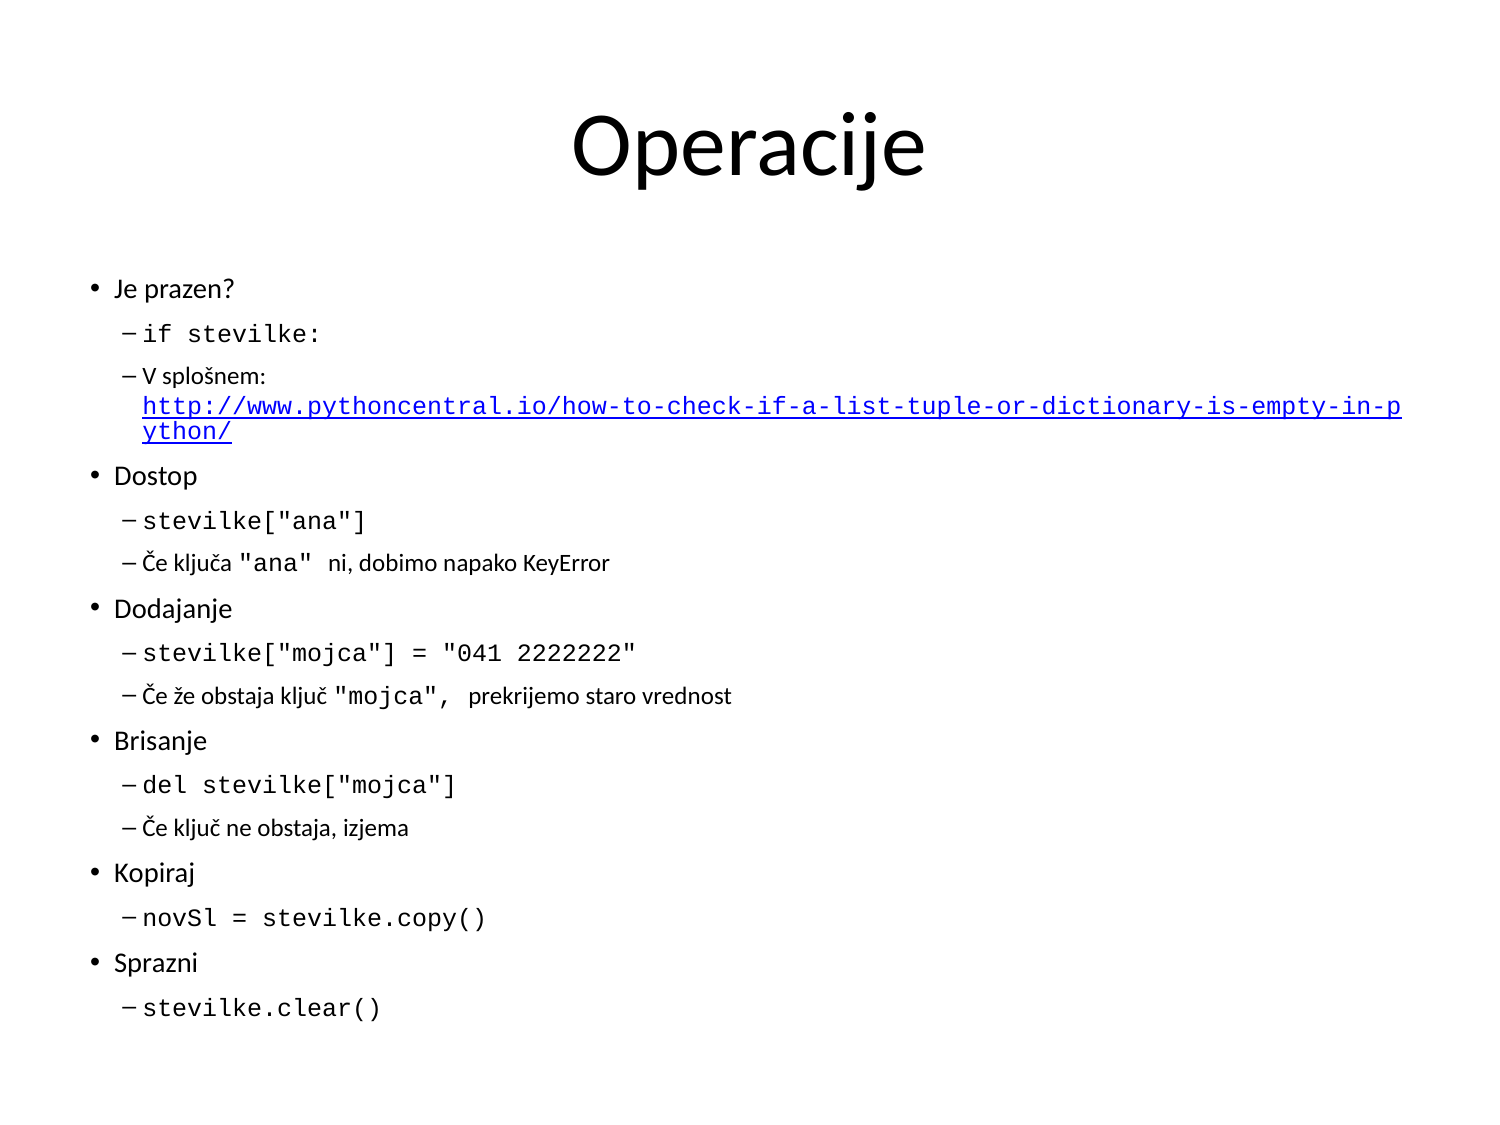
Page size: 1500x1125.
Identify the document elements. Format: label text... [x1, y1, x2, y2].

title Operacije [75, 45, 1425, 233]
list Je prazen? if stevilke: V splošnem: http://www.pythoncentral.io/how-to-check-if-a-list-tuple-or-dictionary-is-empty-in-python/ Dostop stevilke["ana"] Če ključa "ana" ni, dobimo napako KeyError Dodajanje stevilke["mojca"] = "041 2222222" Če že obstaja ključ "mojca", prekrijemo staro vrednost Brisanje del stevilke["mojca"] Če ključ ne obstaja, izjema Kopiraj novSl = stevilke.copy() Sprazni stevilke.clear() [75, 262, 1425, 1005]
